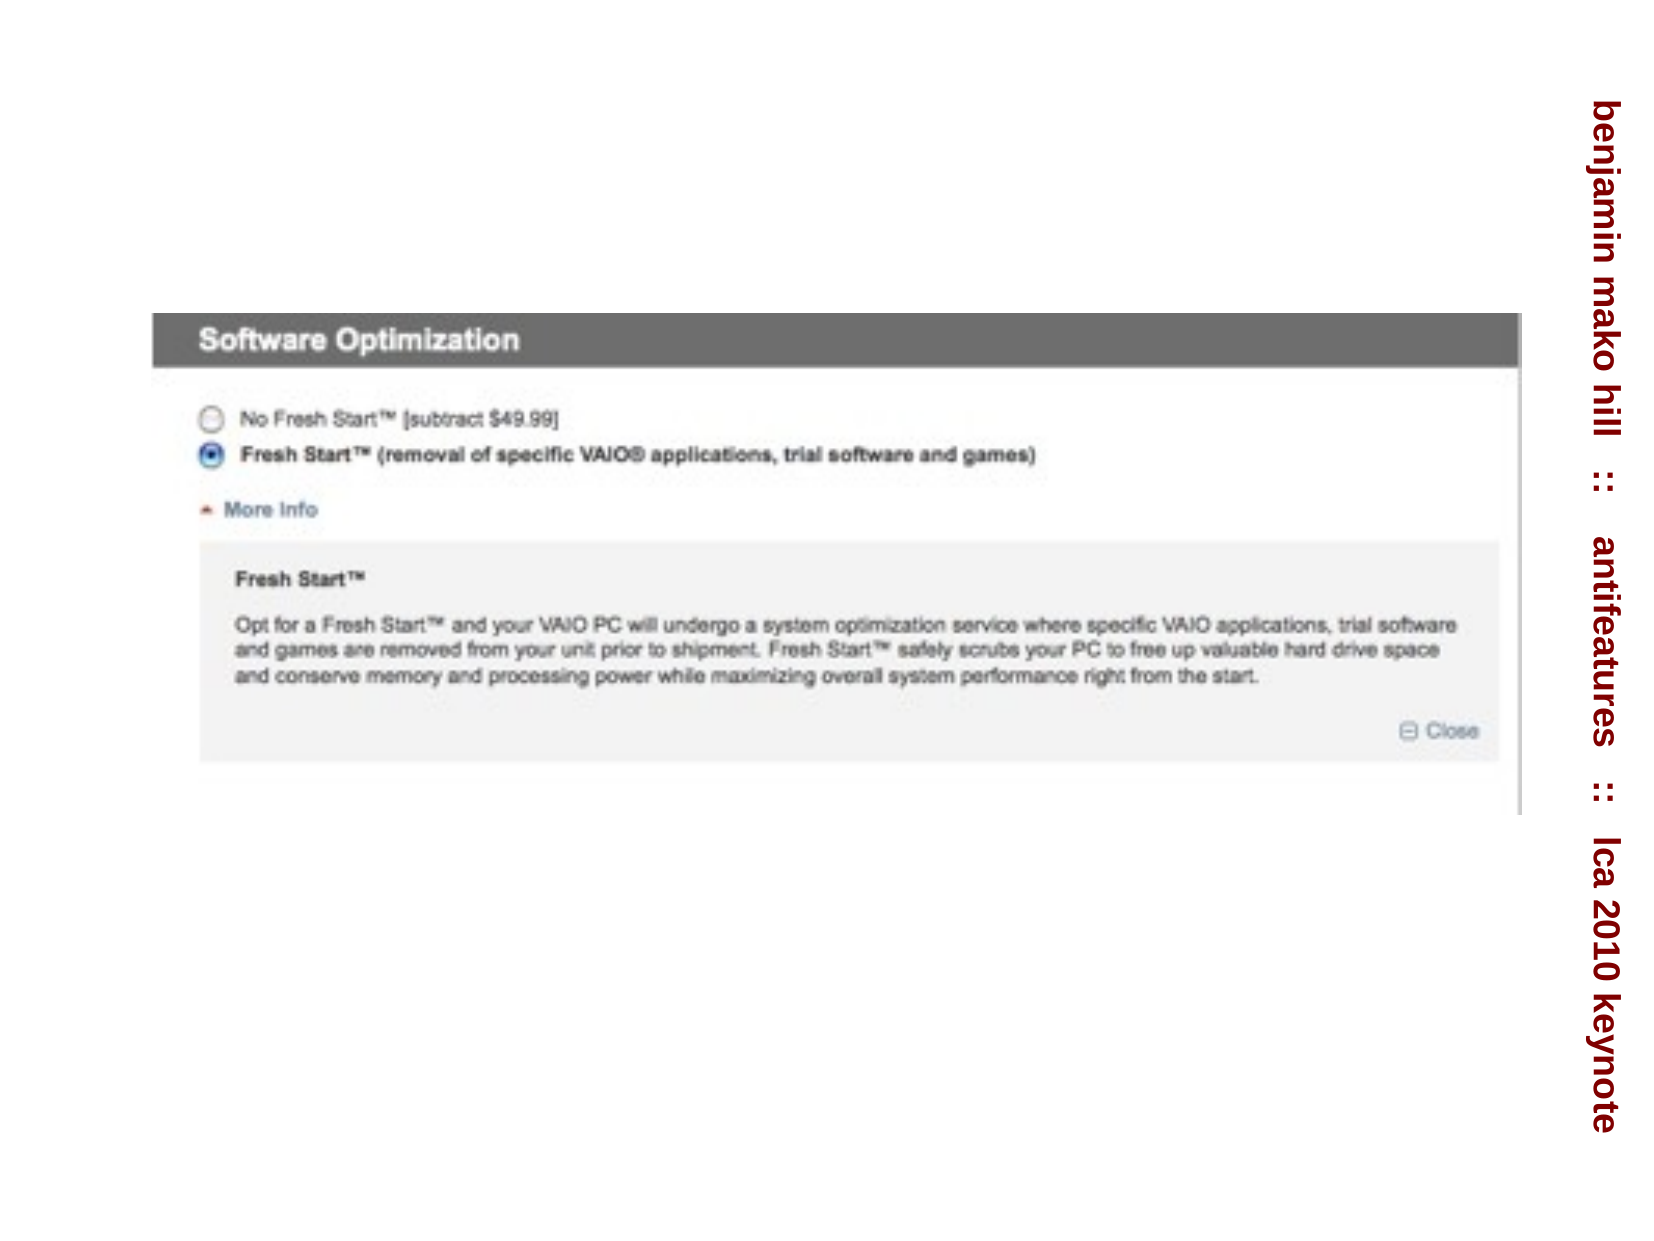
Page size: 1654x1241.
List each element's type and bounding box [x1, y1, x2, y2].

picture [151, 313, 1522, 815]
